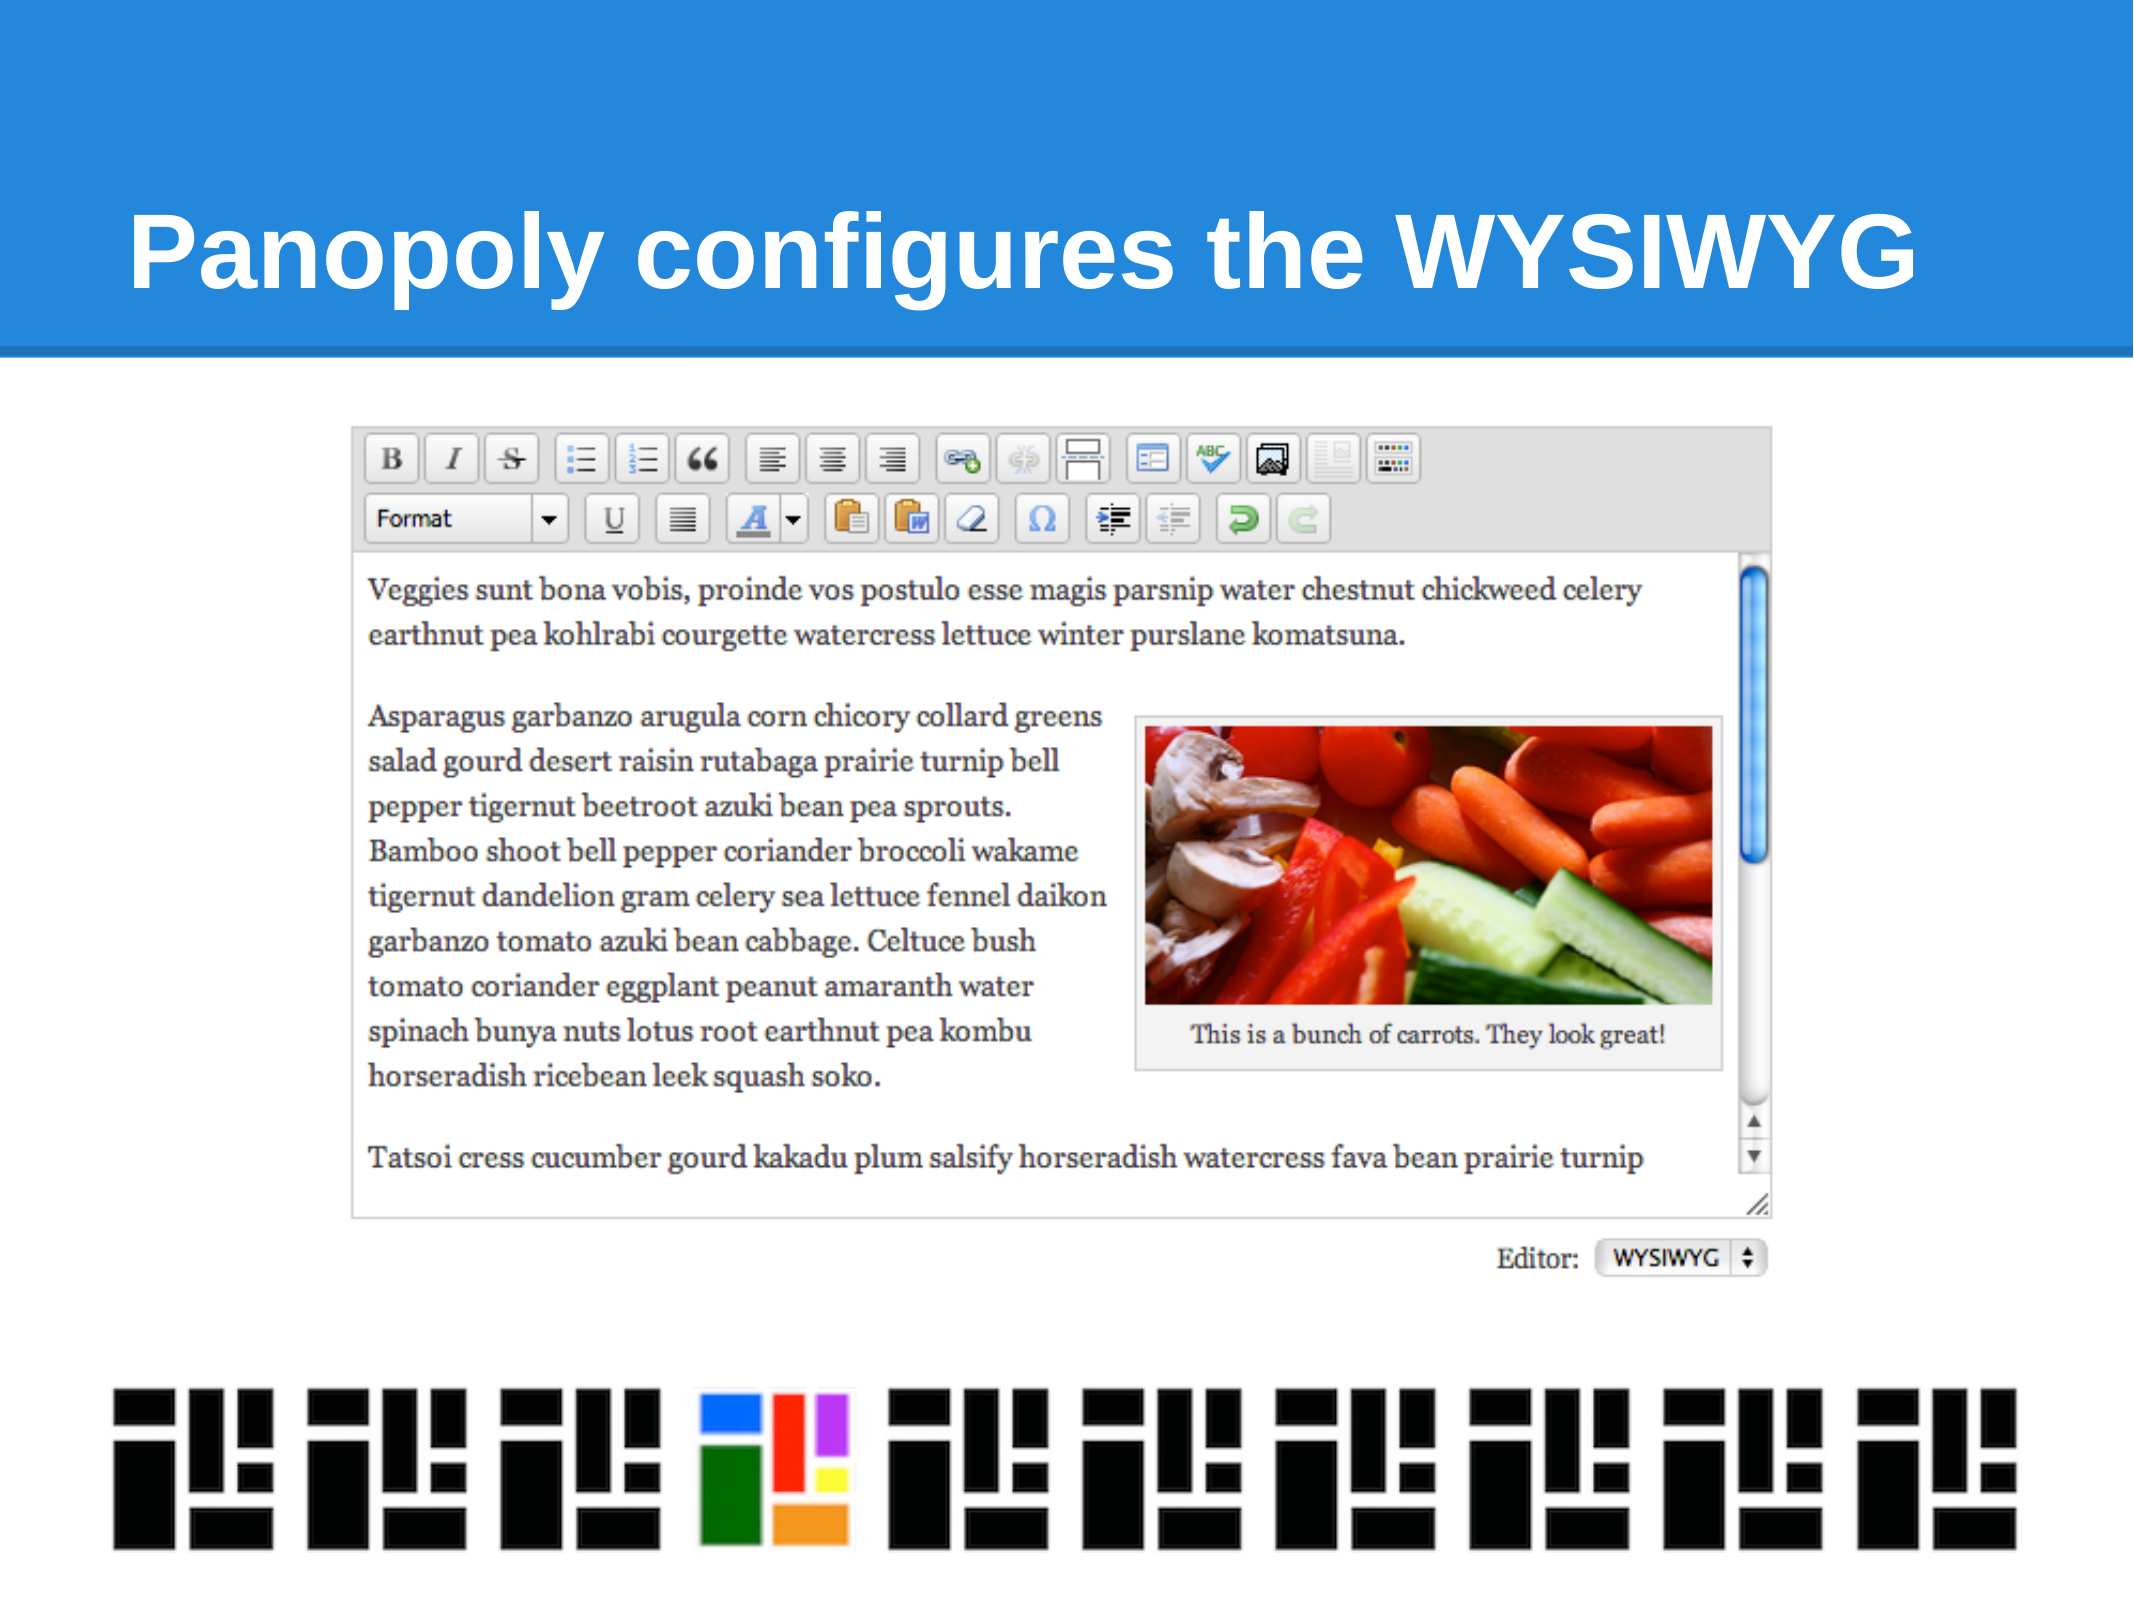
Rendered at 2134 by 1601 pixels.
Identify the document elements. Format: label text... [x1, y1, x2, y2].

picture [1854, 1385, 2021, 1553]
picture [341, 416, 1790, 1316]
title Panopoly configures the WYSIWYG [106, 64, 2027, 331]
picture [110, 1385, 278, 1553]
picture [885, 1385, 1053, 1553]
picture [691, 1385, 859, 1553]
picture [1466, 1385, 1634, 1553]
picture [497, 1385, 665, 1553]
picture [304, 1385, 471, 1553]
picture [1660, 1385, 1827, 1553]
picture [1272, 1385, 1440, 1553]
picture [1079, 1385, 1246, 1553]
